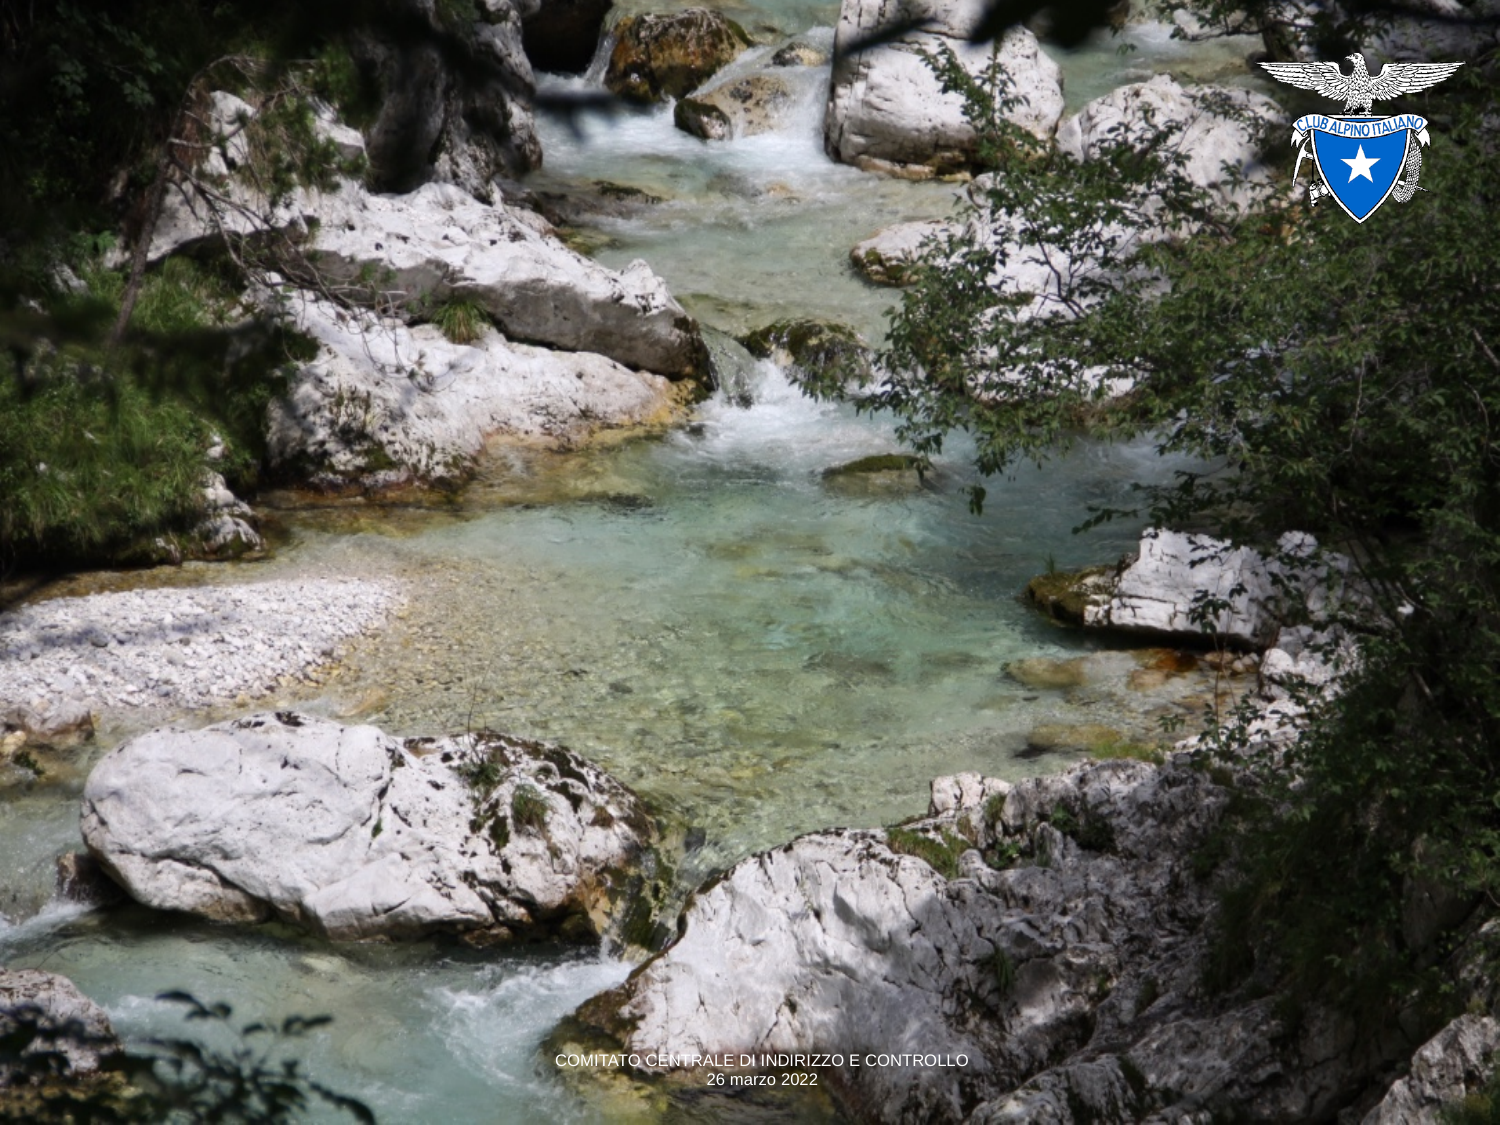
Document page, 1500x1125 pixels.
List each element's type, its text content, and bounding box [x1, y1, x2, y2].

picture [0, 0, 1500, 1125]
text_box COMITATO CENTRALE DI INDIRIZZO E CONTROLLO 26 marzo 2022 [278, 1044, 1247, 1100]
